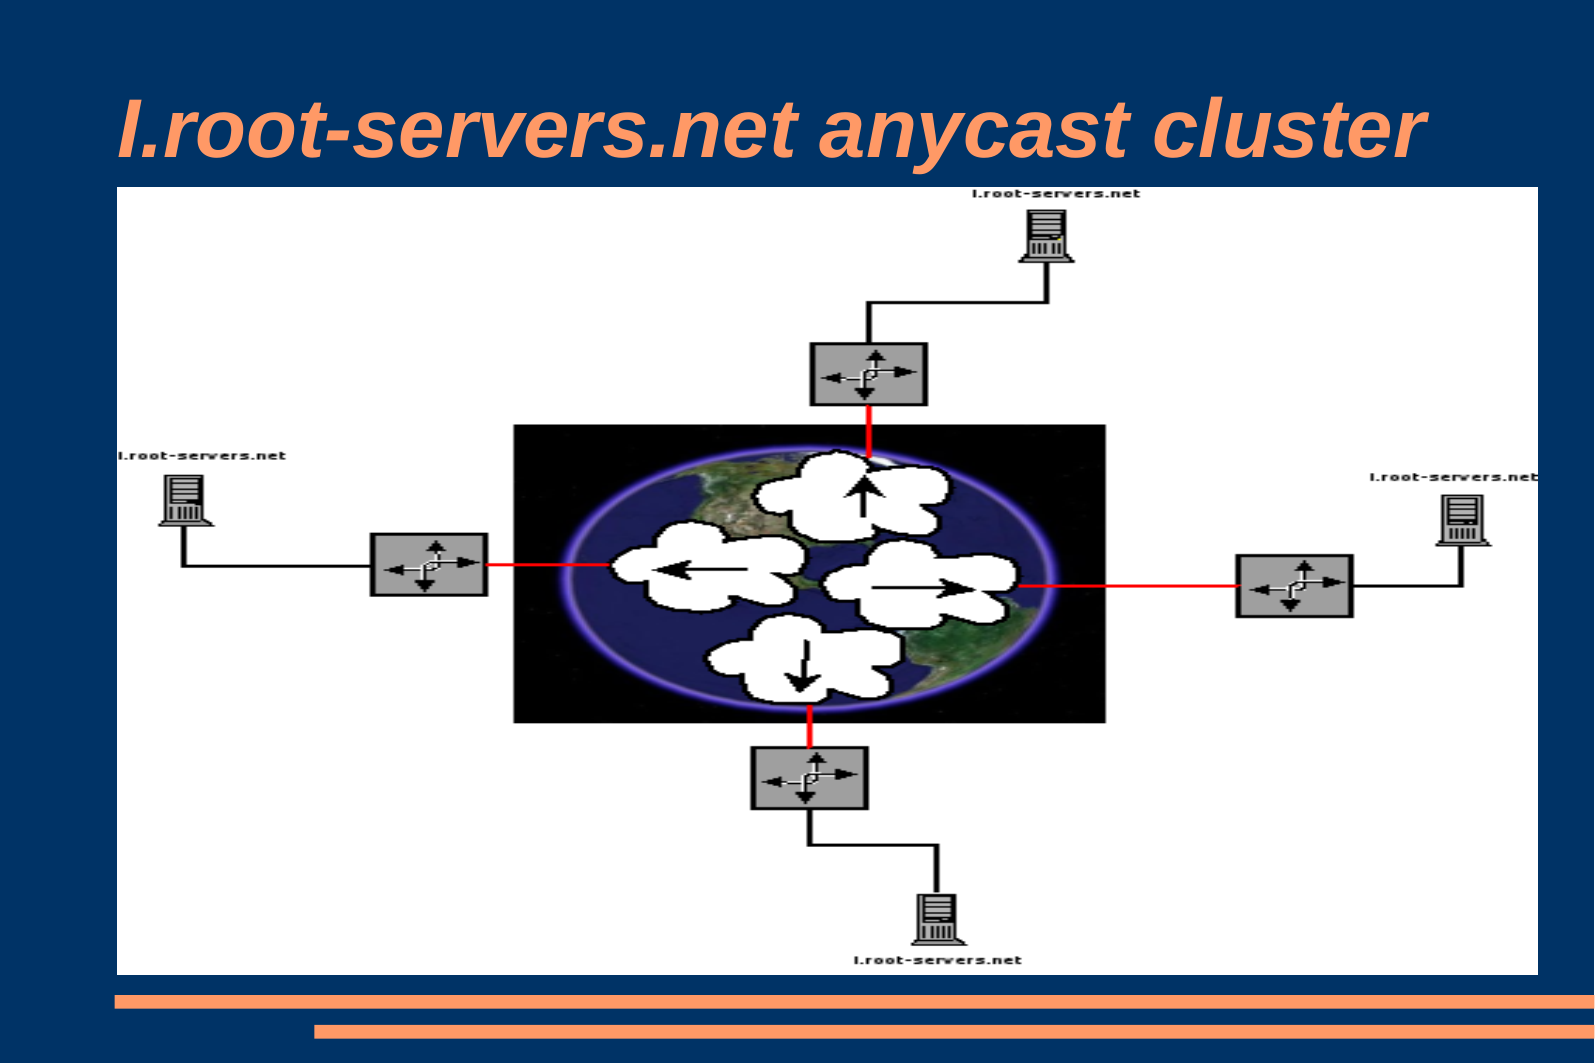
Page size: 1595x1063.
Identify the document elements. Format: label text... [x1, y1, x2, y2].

title I.root-servers.net anycast cluster [117, 39, 1479, 187]
picture [117, 187, 1538, 976]
